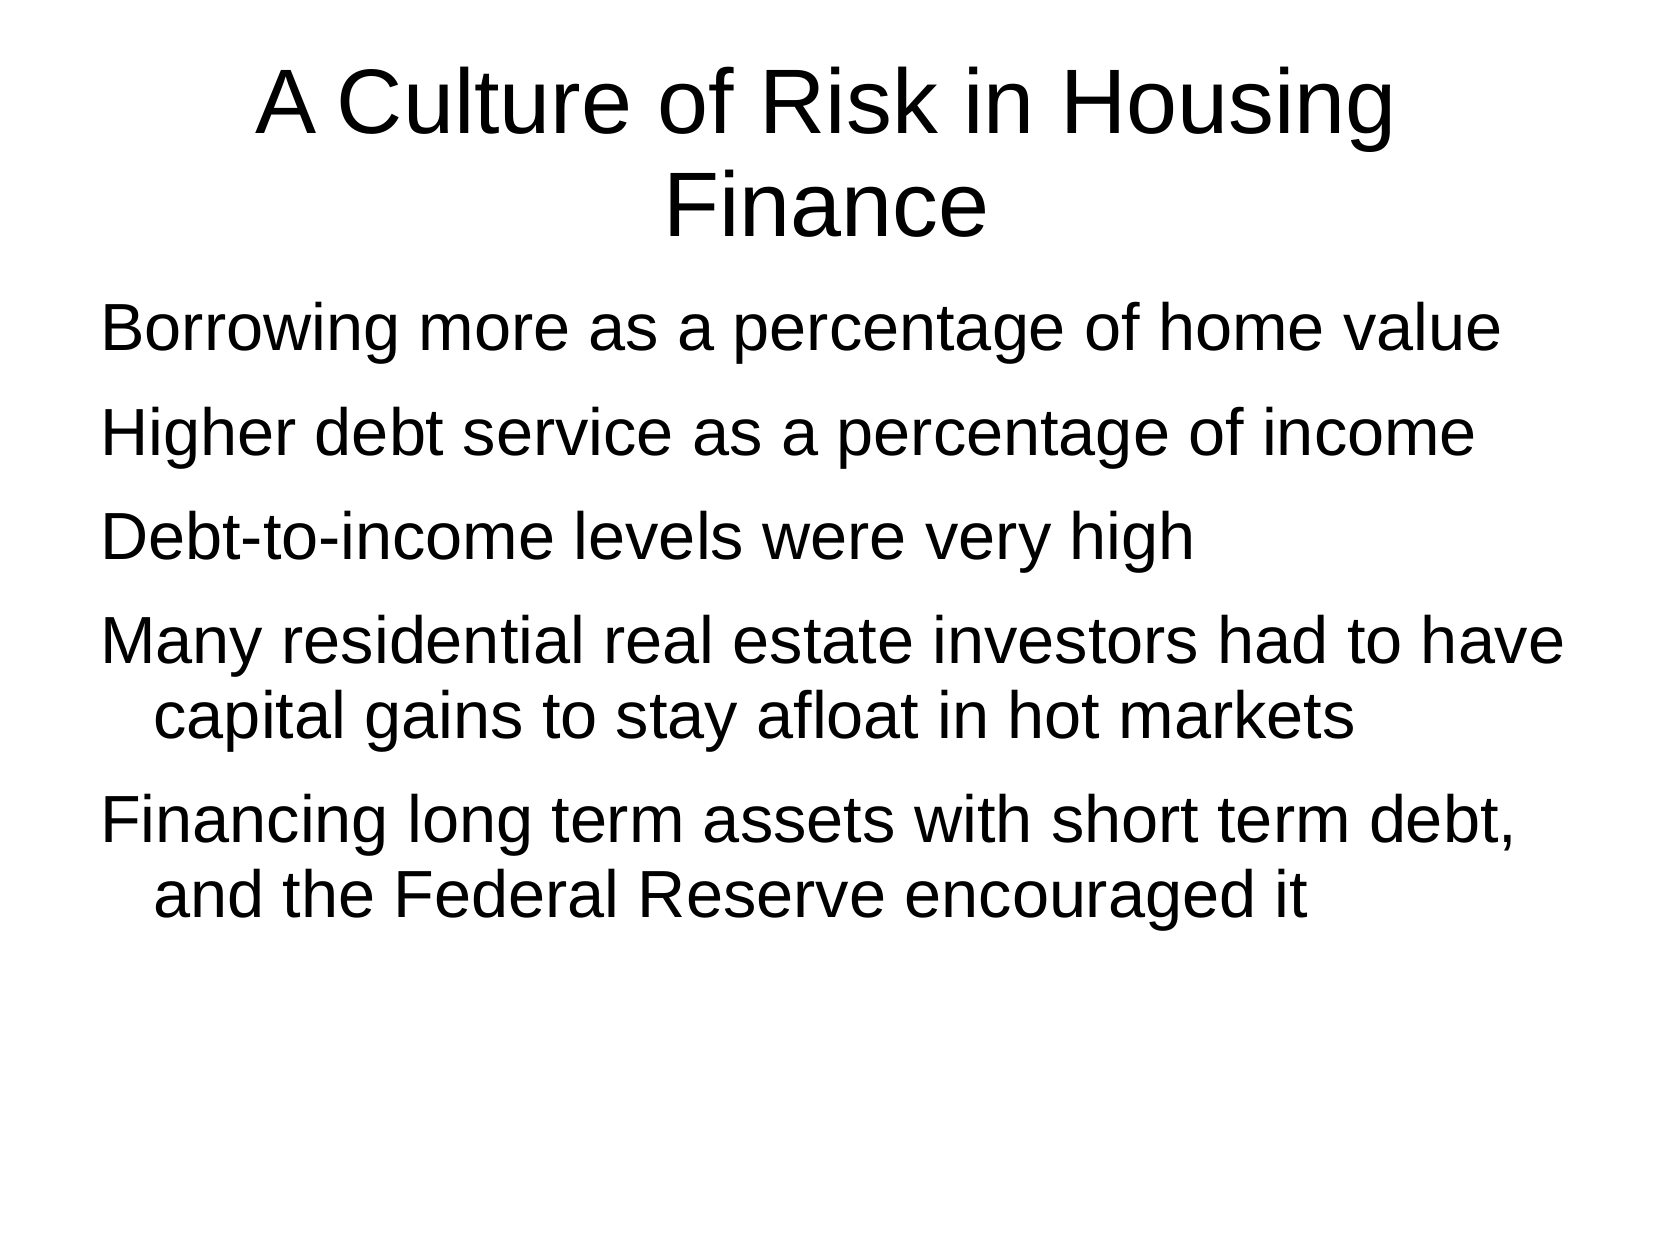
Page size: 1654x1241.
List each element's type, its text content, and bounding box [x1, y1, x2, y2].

title A Culture of Risk in Housing Finance [82, 50, 1571, 256]
list Borrowing more as a percentage of home value Higher debt service as a percentage of income Debt-to-income levels were very high Many residential real estate investors had to have capital gains to stay afloat in hot markets Financing long term assets with short term debt, and the Federal Reserve encouraged it [82, 290, 1571, 1094]
